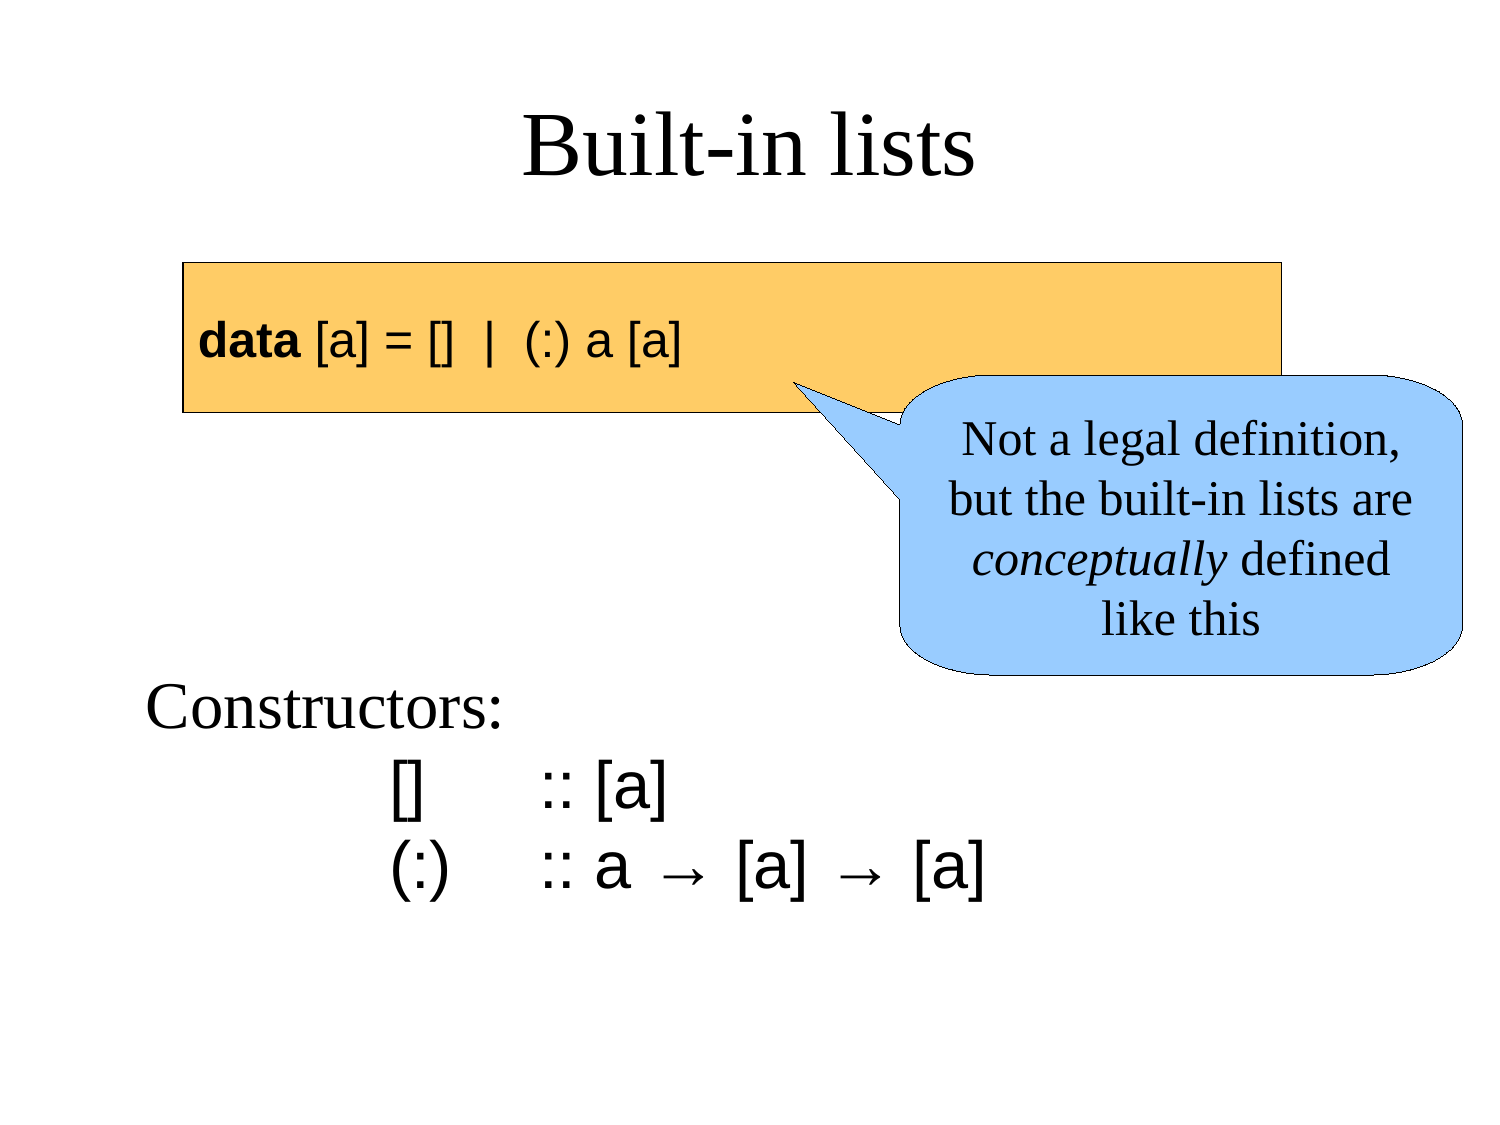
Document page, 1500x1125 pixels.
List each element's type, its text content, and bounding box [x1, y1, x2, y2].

text_box Not a legal definition, but the built-in lists are conceptually defined like this [793, 375, 1463, 676]
text_box data [a] = [] | (:) a [a] [183, 262, 1282, 299]
list Constructors: [] :: [a] (:) :: a → [a] → [a] [75, 299, 1426, 1005]
title Built-in lists [75, 45, 1426, 233]
